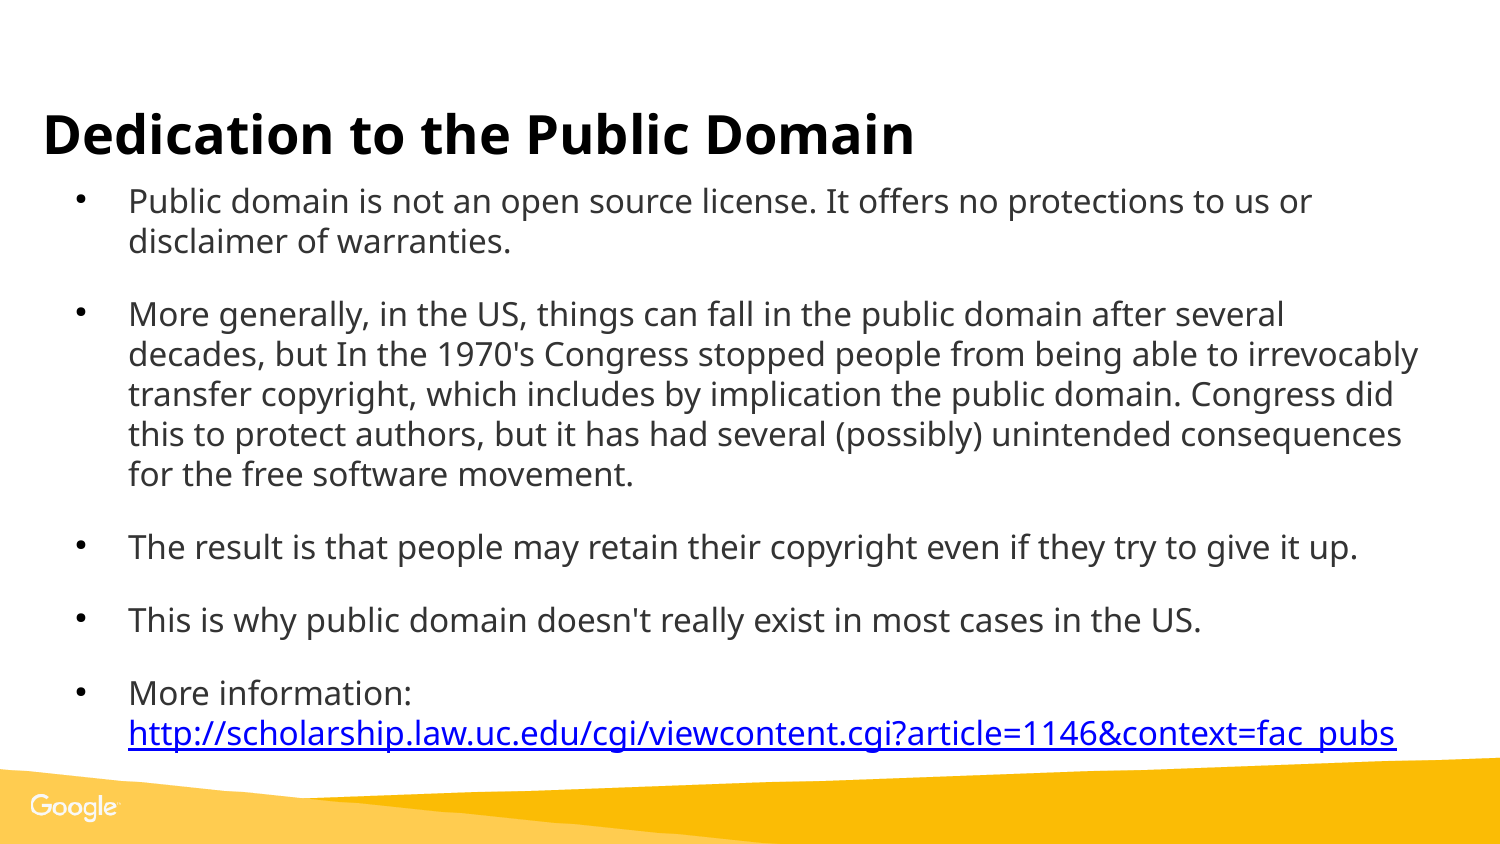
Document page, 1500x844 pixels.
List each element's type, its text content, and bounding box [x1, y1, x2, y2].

picture [0, 0, 1500, 844]
text_box Dedication to the Public Domain [27, 85, 1478, 210]
list Public domain is not an open source license. It offers no protections to us or disclaimer of warranties. More generally, in the US, things can fall in the public domain after several decades, but In the 1970's Congress stopped people from being able to irrevocably transfer copyright, which includes by implication the public domain. Congress did this to protect authors, but it has had several (possibly) unintended consequences for the free software movement. The result is that people may retain their copyright even if they try to give it up. This is why public domain doesn't really exist in most cases in the US. More information: http://scholarship.law.uc.edu/cgi/viewcontent.cgi?article=1146&context=fac_pubs [42, 210, 1441, 726]
